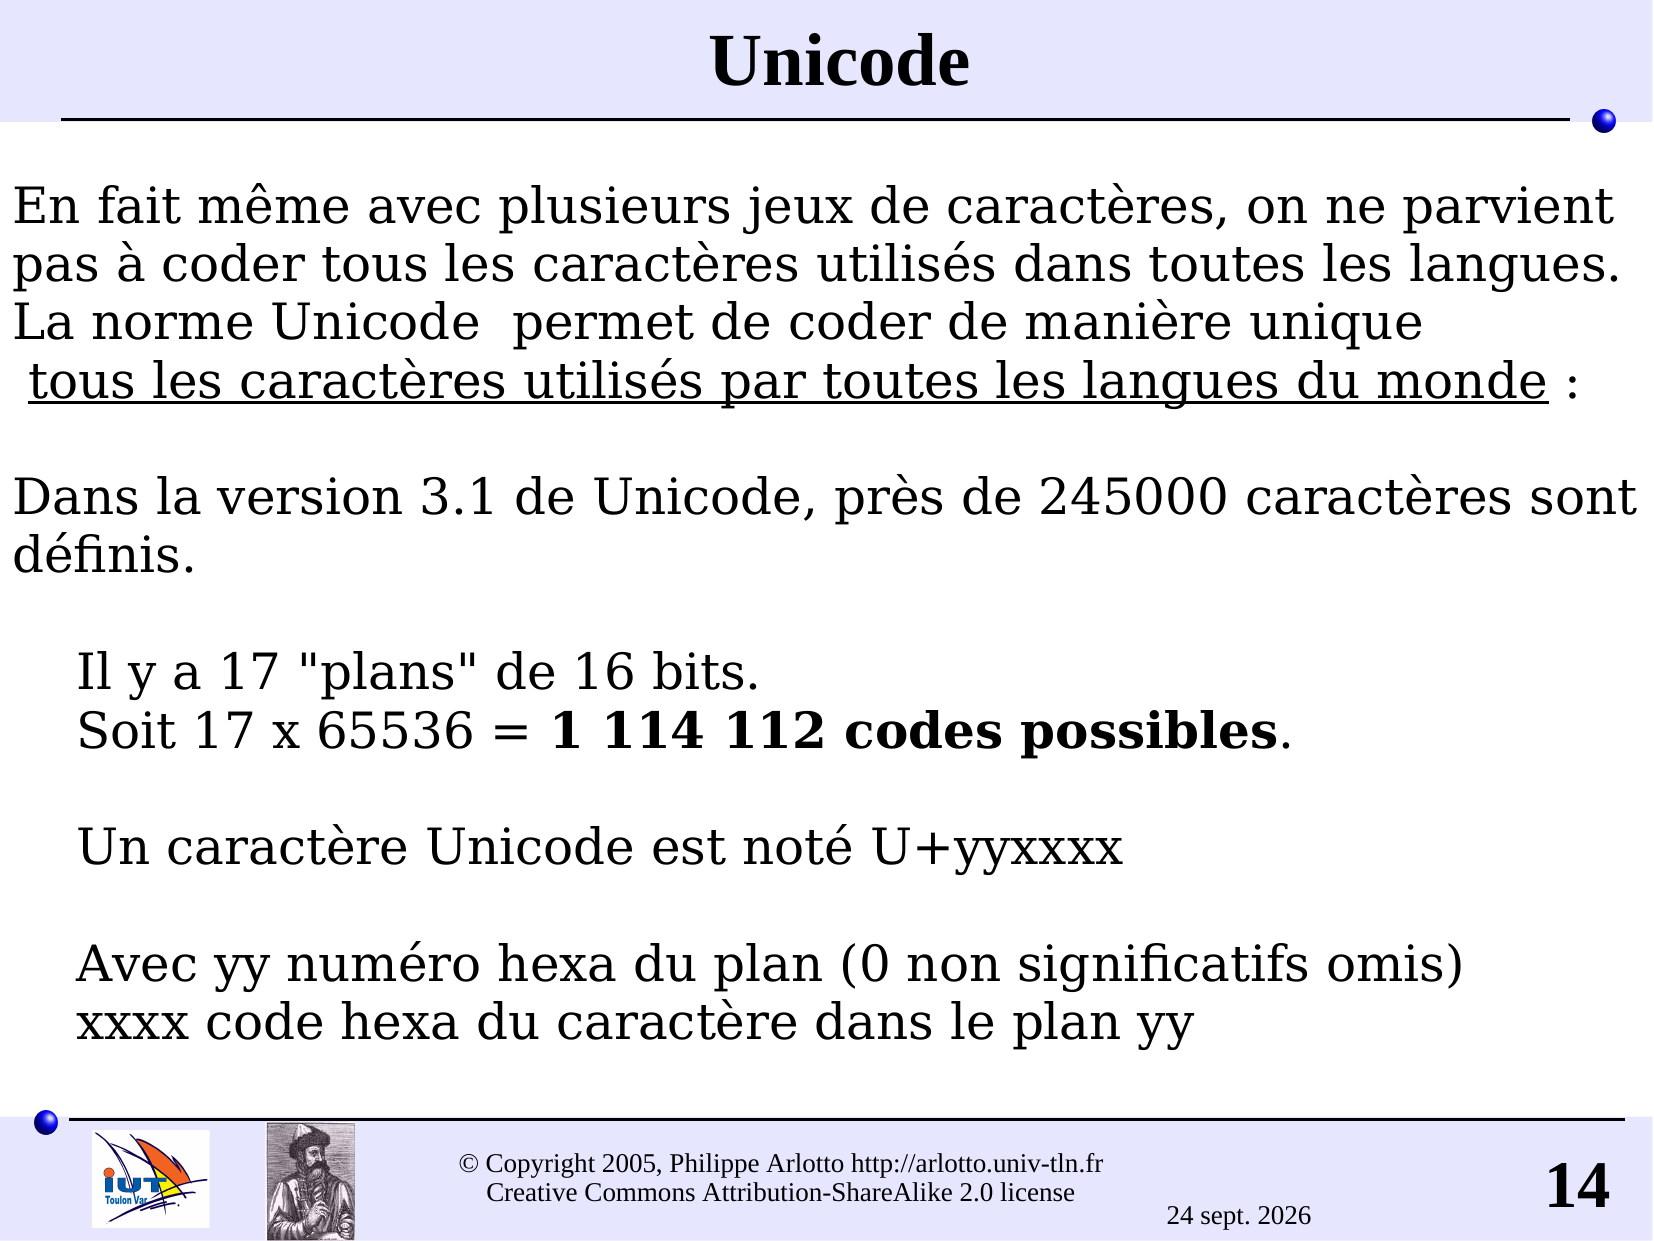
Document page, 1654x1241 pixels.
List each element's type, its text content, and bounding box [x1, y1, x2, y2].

picture [265, 1122, 355, 1241]
text_box En fait même avec plusieurs jeux de caractères, on ne parvient pas à coder tous les caractères utilisés dans toutes les langues. La norme Unicode permet de coder de manière unique tous les caractères utilisés par toutes les langues du monde : Dans la version 3.1 de Unicode, près de 245000 caractères sont définis. Il y a 17 "plans" de 16 bits. Soit 17 x 65536 = 1 114 112 codes possibles. Un caractère Unicode est noté U+yyxxxx Avec yy numéro hexa du plan (0 non significatifs omis) xxxx code hexa du caractère dans le plan yy [12, 177, 1639, 1110]
title Unicode [95, 11, 1585, 110]
